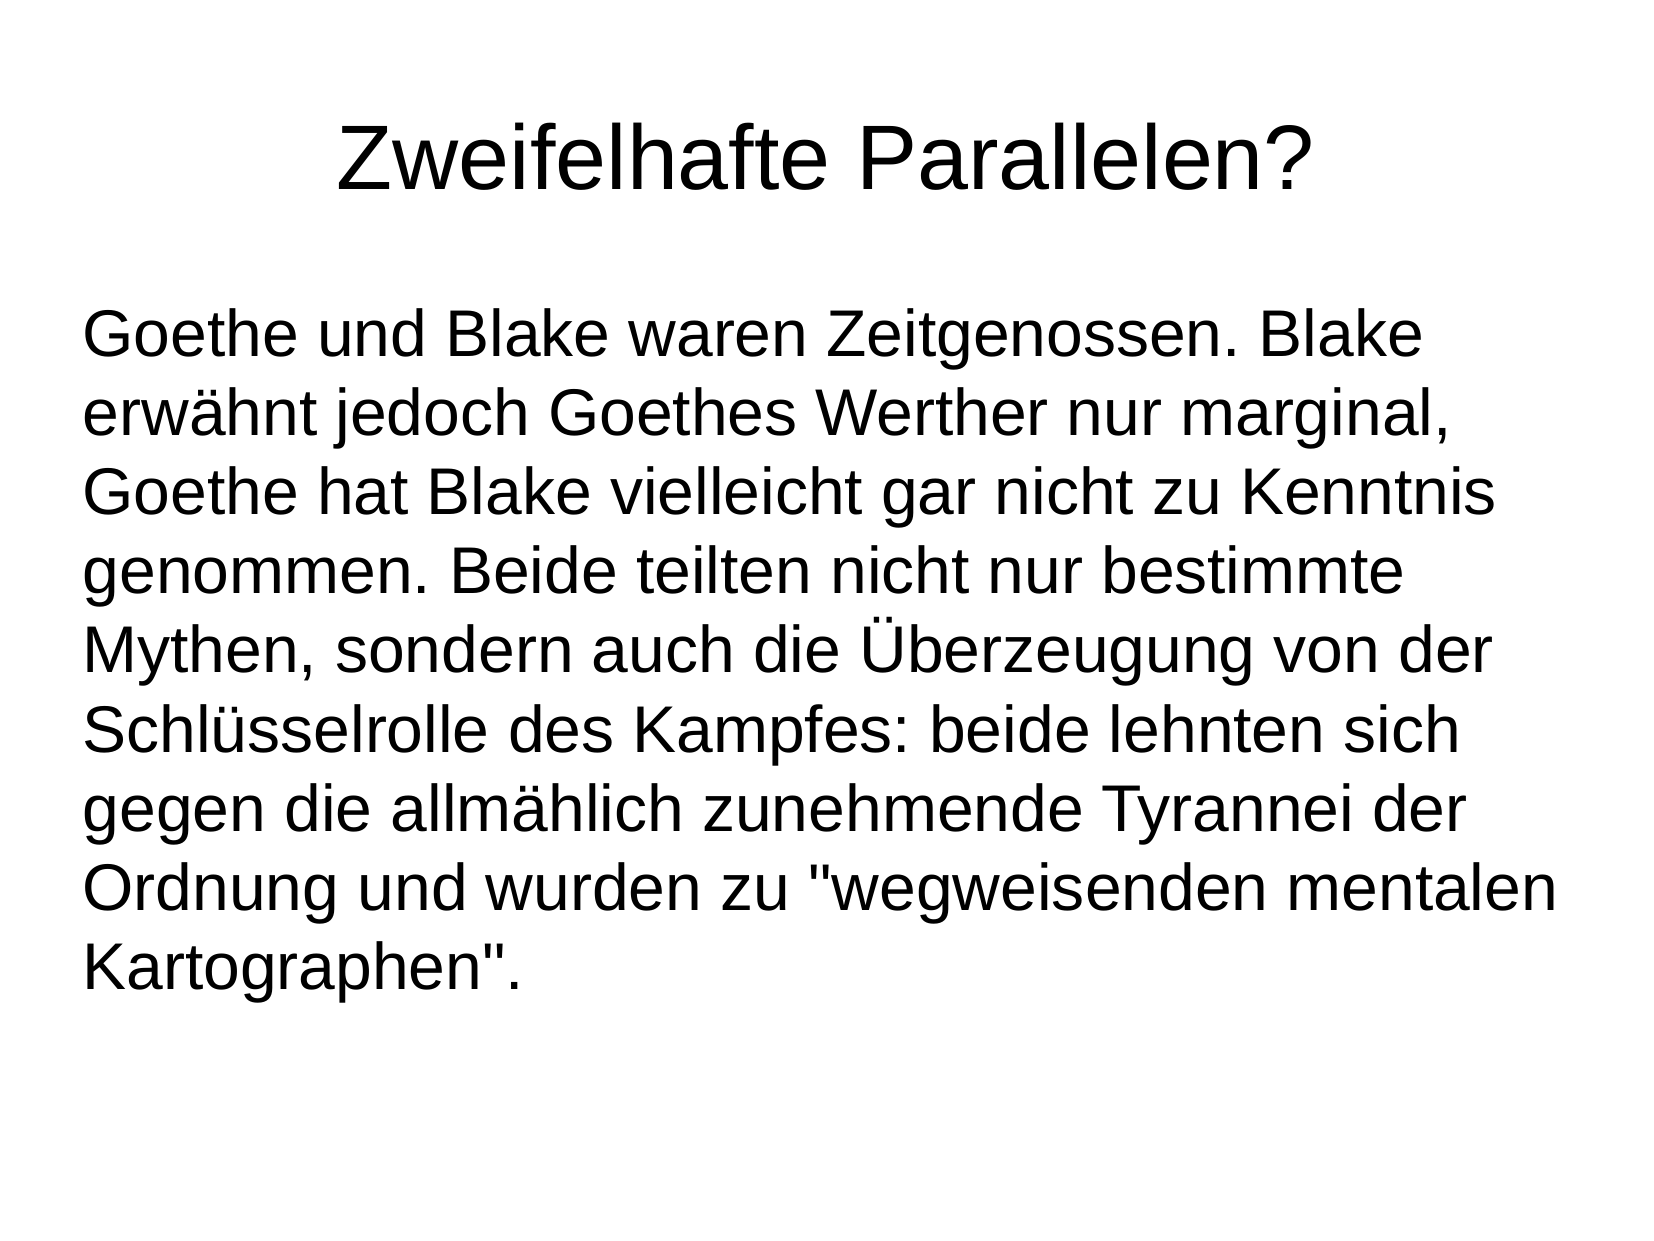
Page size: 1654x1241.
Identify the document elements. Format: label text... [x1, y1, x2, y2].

list Goethe und Blake waren Zeitgenossen. Blake erwähnt jedoch Goethes Werther nur marginal, Goethe hat Blake vielleicht gar nicht zu Kenntnis genommen. Beide teilten nicht nur bestimmte Mythen, sondern auch die Überzeugung von der Schlüsselrolle des Kampfes: beide lehnten sich gegen die allmählich zunehmende Tyrannei der Ordnung und wurden zu "wegweisenden mentalen Kartographen". [82, 290, 1571, 1010]
title Zweifelhafte Parallelen? [82, 49, 1571, 257]
